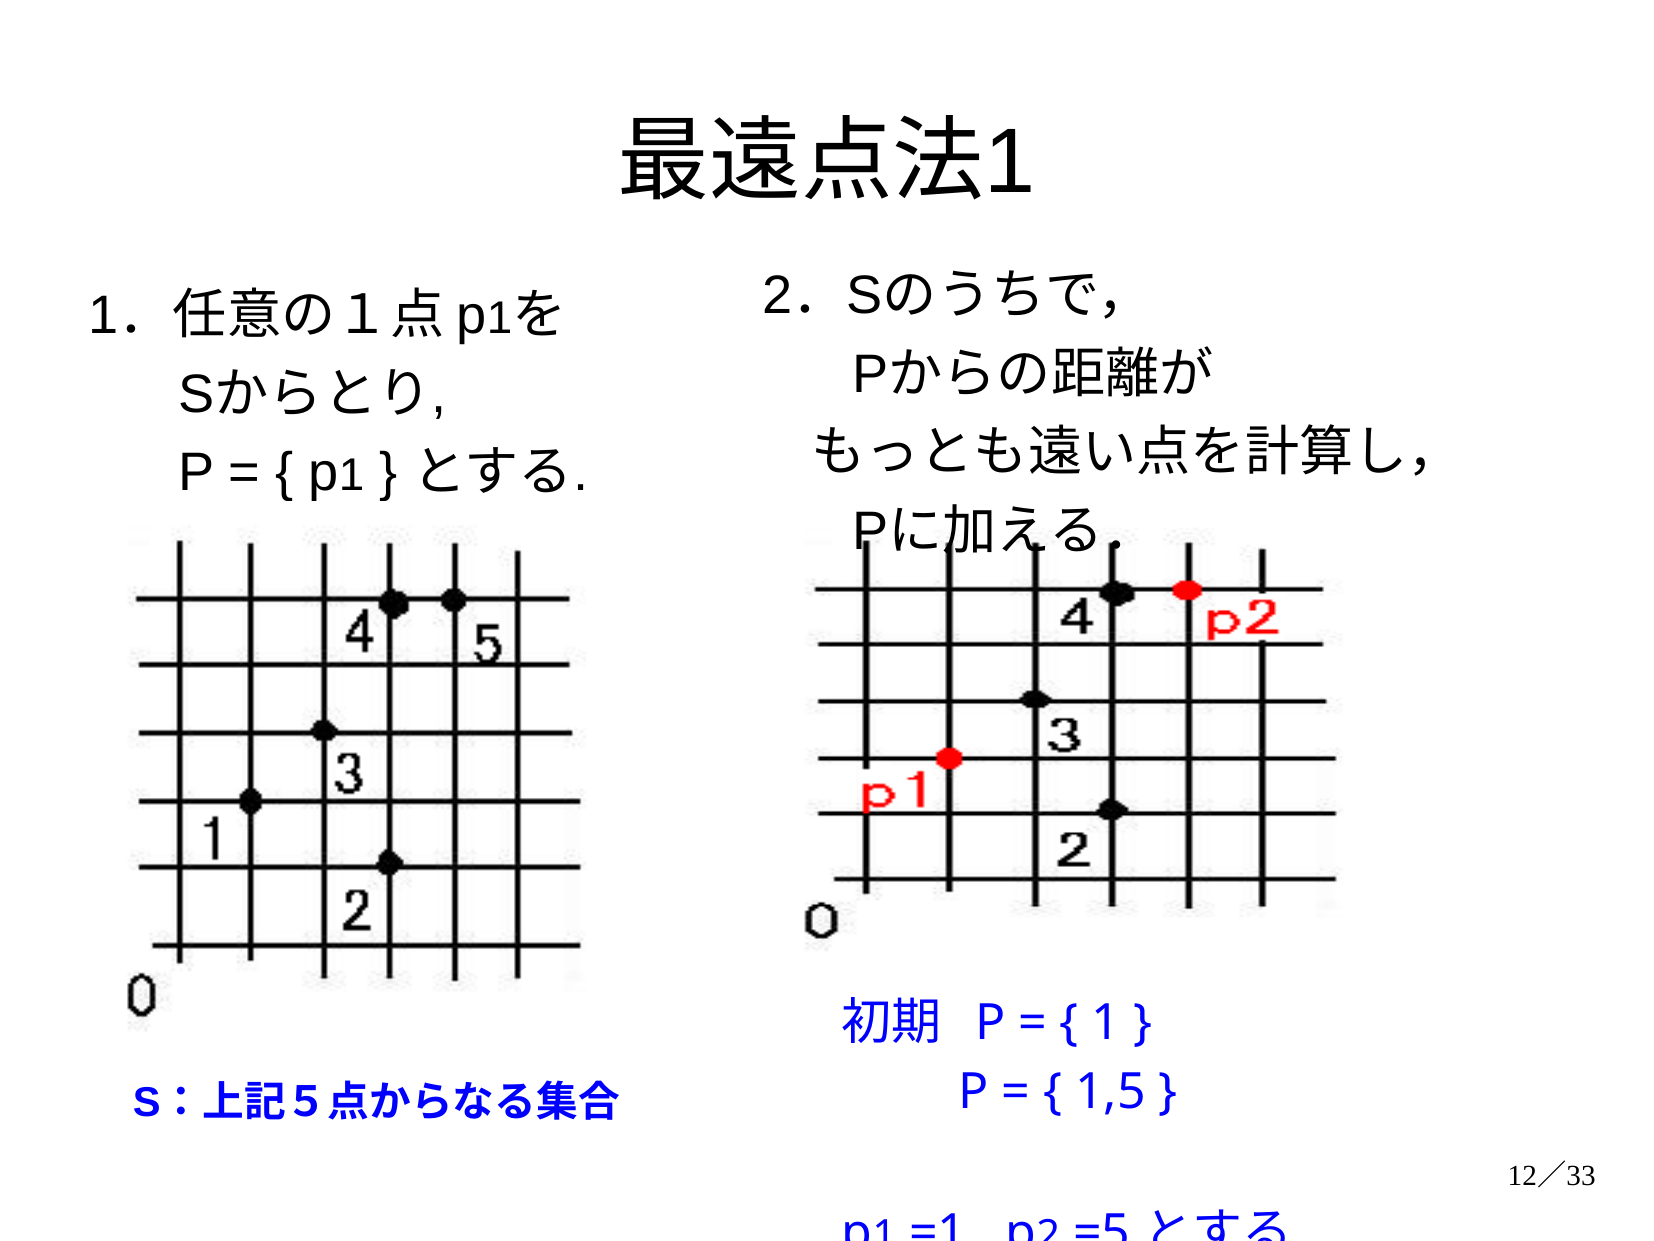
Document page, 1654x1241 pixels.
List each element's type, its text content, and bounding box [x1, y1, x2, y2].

subtitle 1．任意の１点 p1を Sからとり, P = { p1 } とする. [88, 257, 650, 542]
picture [977, 523, 987, 545]
text_box 初期 P = { 1 } P = { 1,5 } p1 =1 , p2 =5 とする. [826, 974, 1429, 1211]
text_box S：上記５点からなる集合 [118, 1060, 650, 1123]
title 最遠点法1 [82, 49, 1571, 257]
text_box 2．Sのうちで， Pからの距離が もっとも遠い点を計算し， Pに加える． [762, 228, 1522, 523]
picture [862, 523, 880, 530]
picture [118, 501, 603, 1045]
picture [1069, 540, 1080, 548]
picture [797, 523, 1388, 960]
